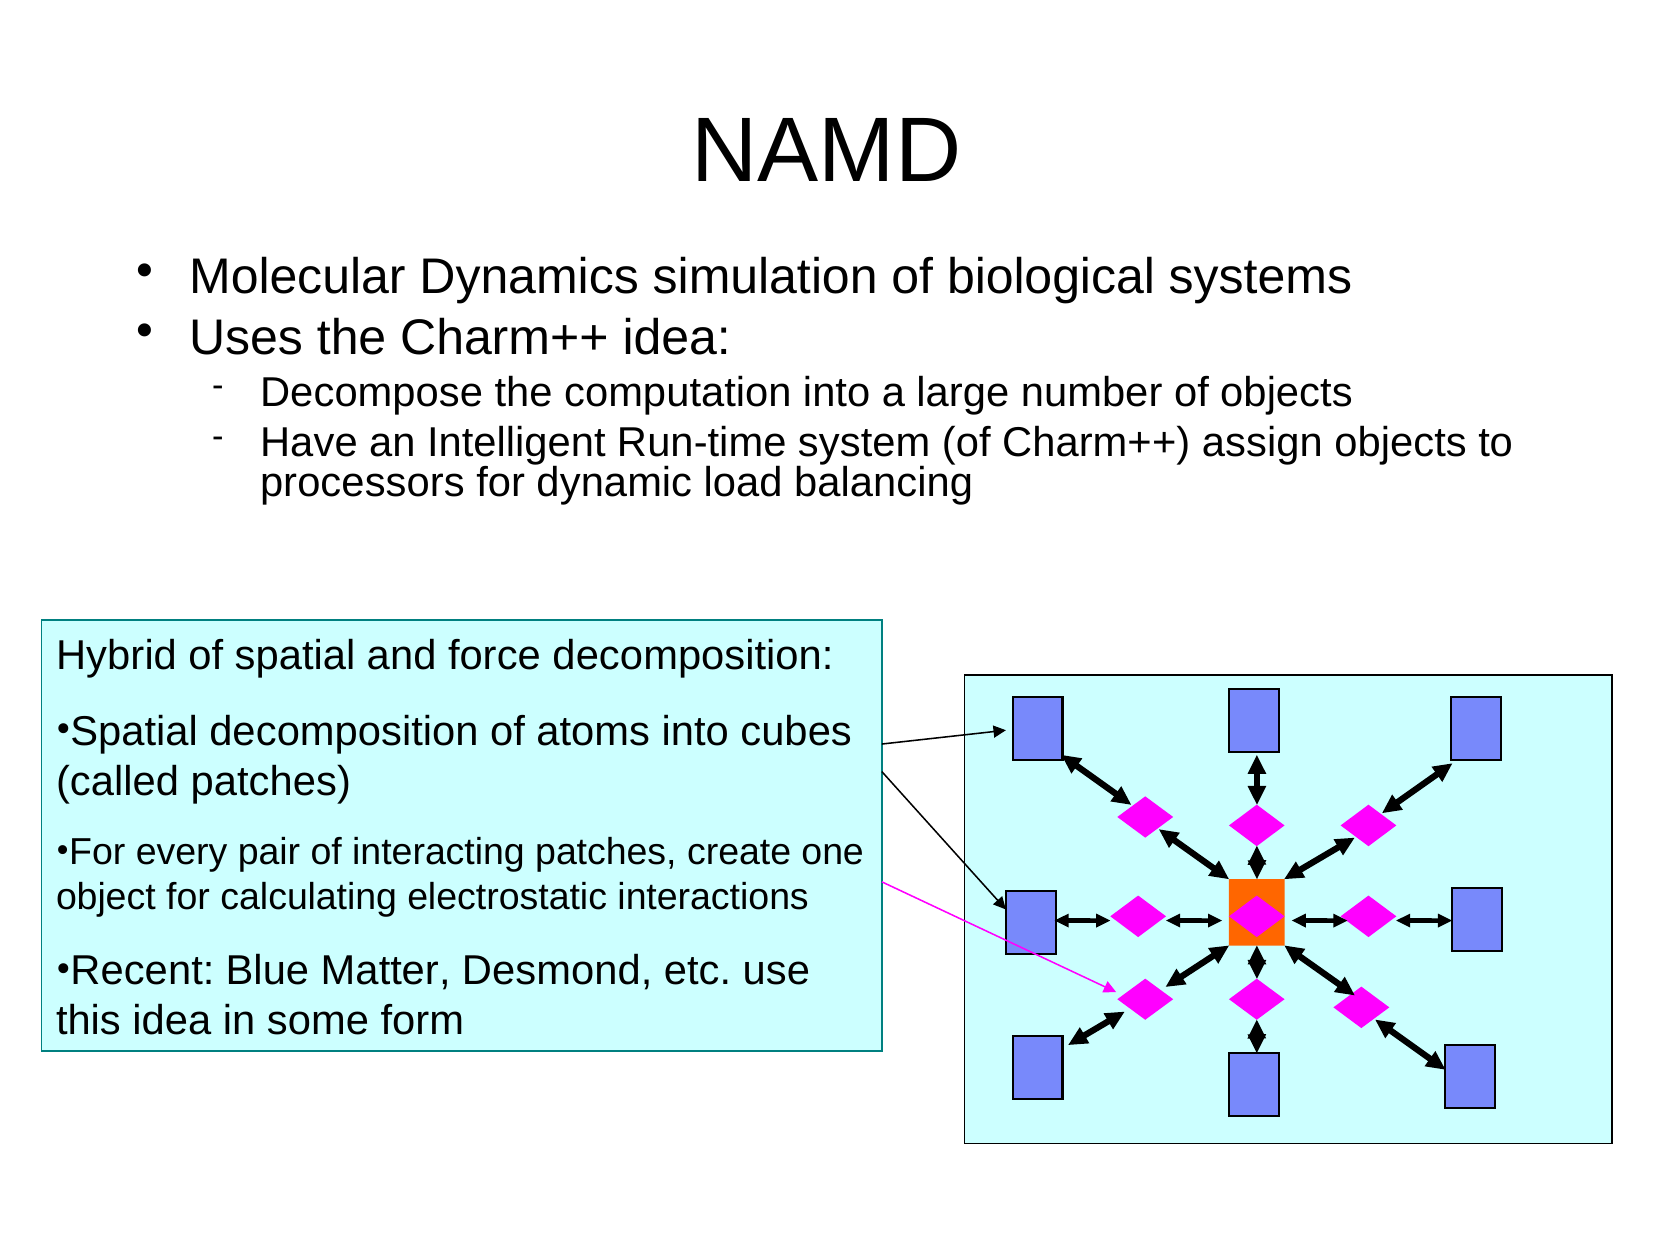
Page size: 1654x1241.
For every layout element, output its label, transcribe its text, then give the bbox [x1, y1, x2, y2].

list Molecular Dynamics simulation of biological systems Uses the Charm++ idea: Decompose the computation into a large number of objects Have an Intelligent Run-time system (of Charm++) assign objects to processors for dynamic load balancing [103, 247, 1551, 552]
text_box [964, 675, 1613, 1144]
text_box Hybrid of spatial and force decomposition: Spatial decomposition of atoms into cubes (called patches) For every pair of interacting patches, create one object for calculating electrostatic interactions Recent: Blue Matter, Desmond, etc. use this idea in some form [41, 620, 882, 1051]
title NAMD [123, 41, 1530, 247]
